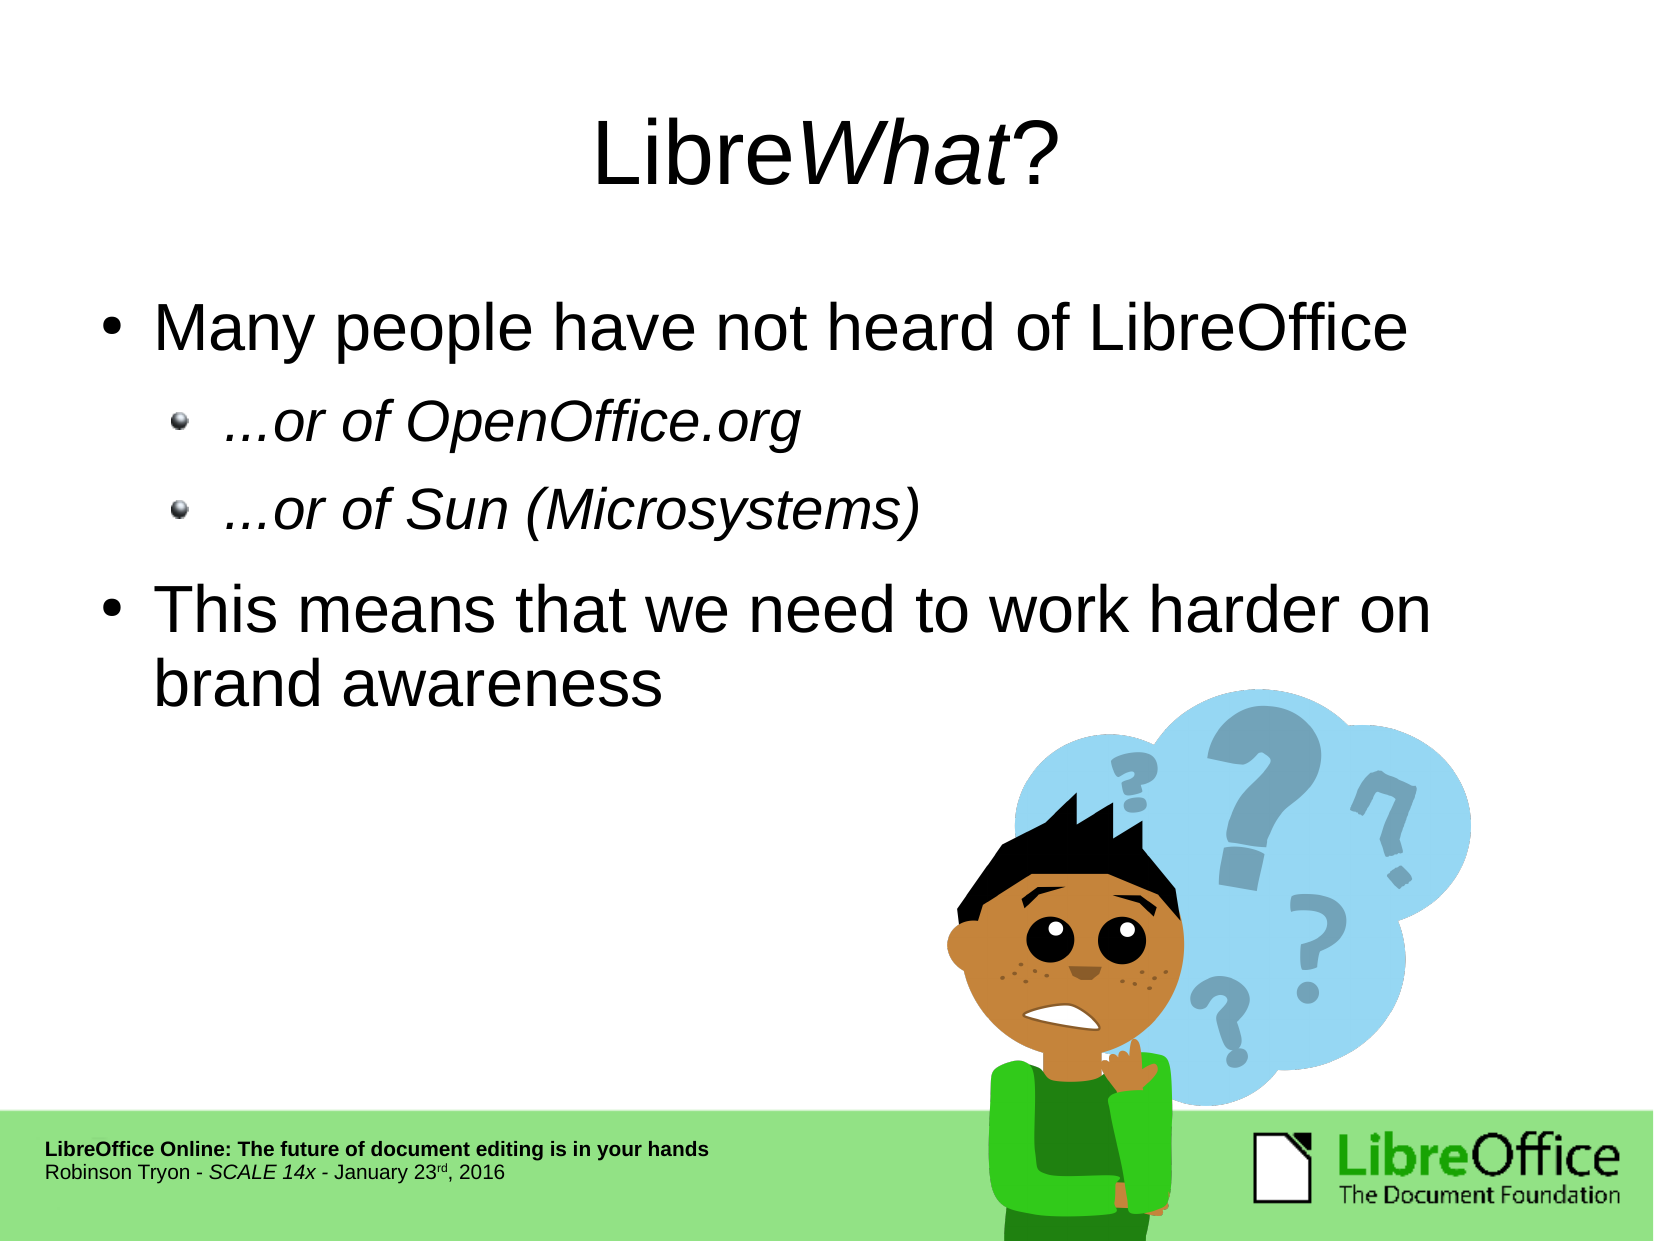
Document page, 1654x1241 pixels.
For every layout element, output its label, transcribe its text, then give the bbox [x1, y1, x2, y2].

title LibreWhat? [82, 49, 1571, 257]
list Many people have not heard of LibreOffice ...or of OpenOffice.org ...or of Sun (Microsystems) This means that we need to work harder on brand awareness [82, 290, 1571, 1010]
picture [0, 0, 1654, 1241]
